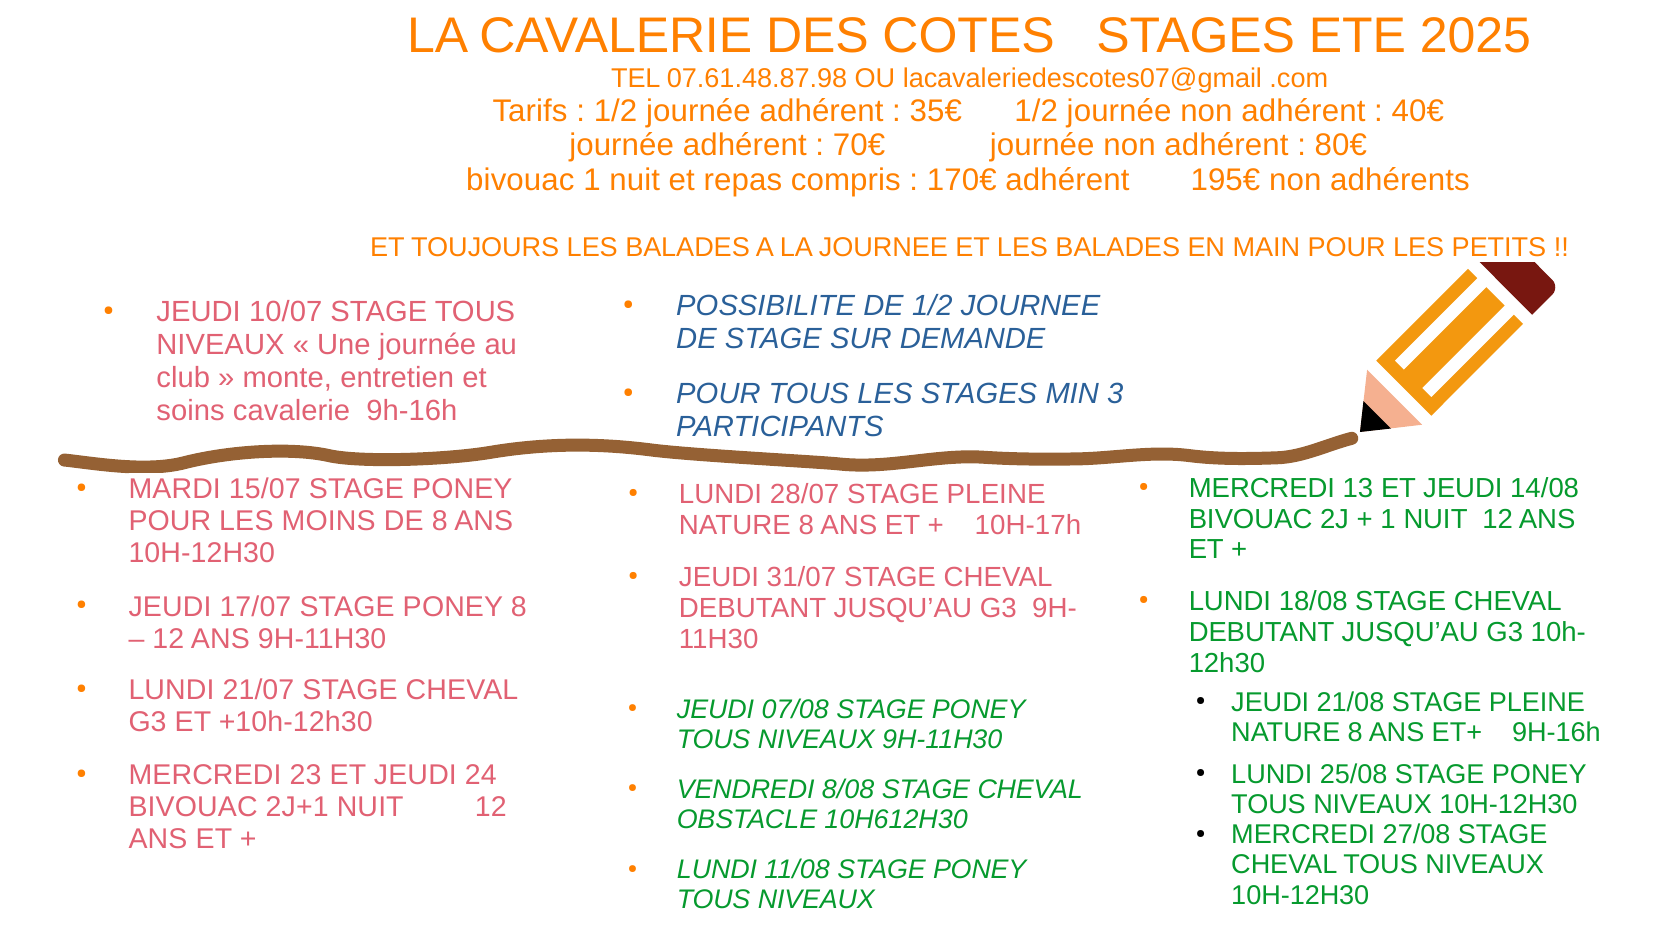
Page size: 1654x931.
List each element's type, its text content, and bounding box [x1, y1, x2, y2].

list JEUDI 07/08 STAGE PONEY TOUS NIVEAUX 9H-11H30 VENDREDI 8/08 STAGE CHEVAL OBSTACLE 10H612H30 LUNDI 11/08 STAGE PONEY TOUS NIVEAUX [611, 693, 1087, 931]
title LA CAVALERIE DES COTES STAGES ETE 2025 TEL 07.61.48.87.98 OU lacavaleriedescotes07@gmail .com Tarifs : 1/2 journée adhérent : 35€ 1/2 journée non adhérent : 40€ journée adhérent : 70€ journée non adhérent : 80€ bivouac 1 nuit et repas compris : 170€ adhérent 195€ non adhérents ET TOUJOURS LES BALADES A LA JOURNEE ET LES BALADES EN MAIN POUR LES PETITS !! [349, 6, 1590, 263]
list MERCREDI 13 ET JEUDI 14/08 BIVOUAC 2J + 1 NUIT 12 ANS ET + LUNDI 18/08 STAGE CHEVAL DEBUTANT JUSQU’AU G3 10h-12h30 [1122, 472, 1598, 680]
text_box JEUDI 21/08 STAGE PLEINE NATURE 8 ANS ET+ 9H-16h LUNDI 25/08 STAGE PONEY TOUS NIVEAUX 10H-12H30 MERCREDI 27/08 STAGE CHEVAL TOUS NIVEAUX 10H-12H30 [1181, 679, 1625, 931]
list JEUDI 10/07 STAGE TOUS NIVEAUX « Une journée au club » monte, entretien et soins cavalerie 9h-16h [85, 295, 562, 443]
list LUNDI 28/07 STAGE PLEINE NATURE 8 ANS ET + 10H-17h JEUDI 31/07 STAGE CHEVAL DEBUTANT JUSQU’AU G3 9H-11H30 [611, 478, 1087, 680]
text_box POSSIBILITE DE 1/2 JOURNEE DE STAGE SUR DEMANDE POUR TOUS LES STAGES MIN 3 PARTICIPANTS [590, 281, 1152, 450]
list LUNDI 21/07 STAGE CHEVAL G3 ET +10h-12h30 MERCREDI 23 ET JEUDI 24 BIVOUAC 2J+1 NUIT 12 ANS ET + [59, 673, 535, 857]
list MARDI 15/07 STAGE PONEY POUR LES MOINS DE 8 ANS 10H-12H30 JEUDI 17/07 STAGE PONEY 8 – 12 ANS 9H-11H30 [59, 472, 535, 656]
